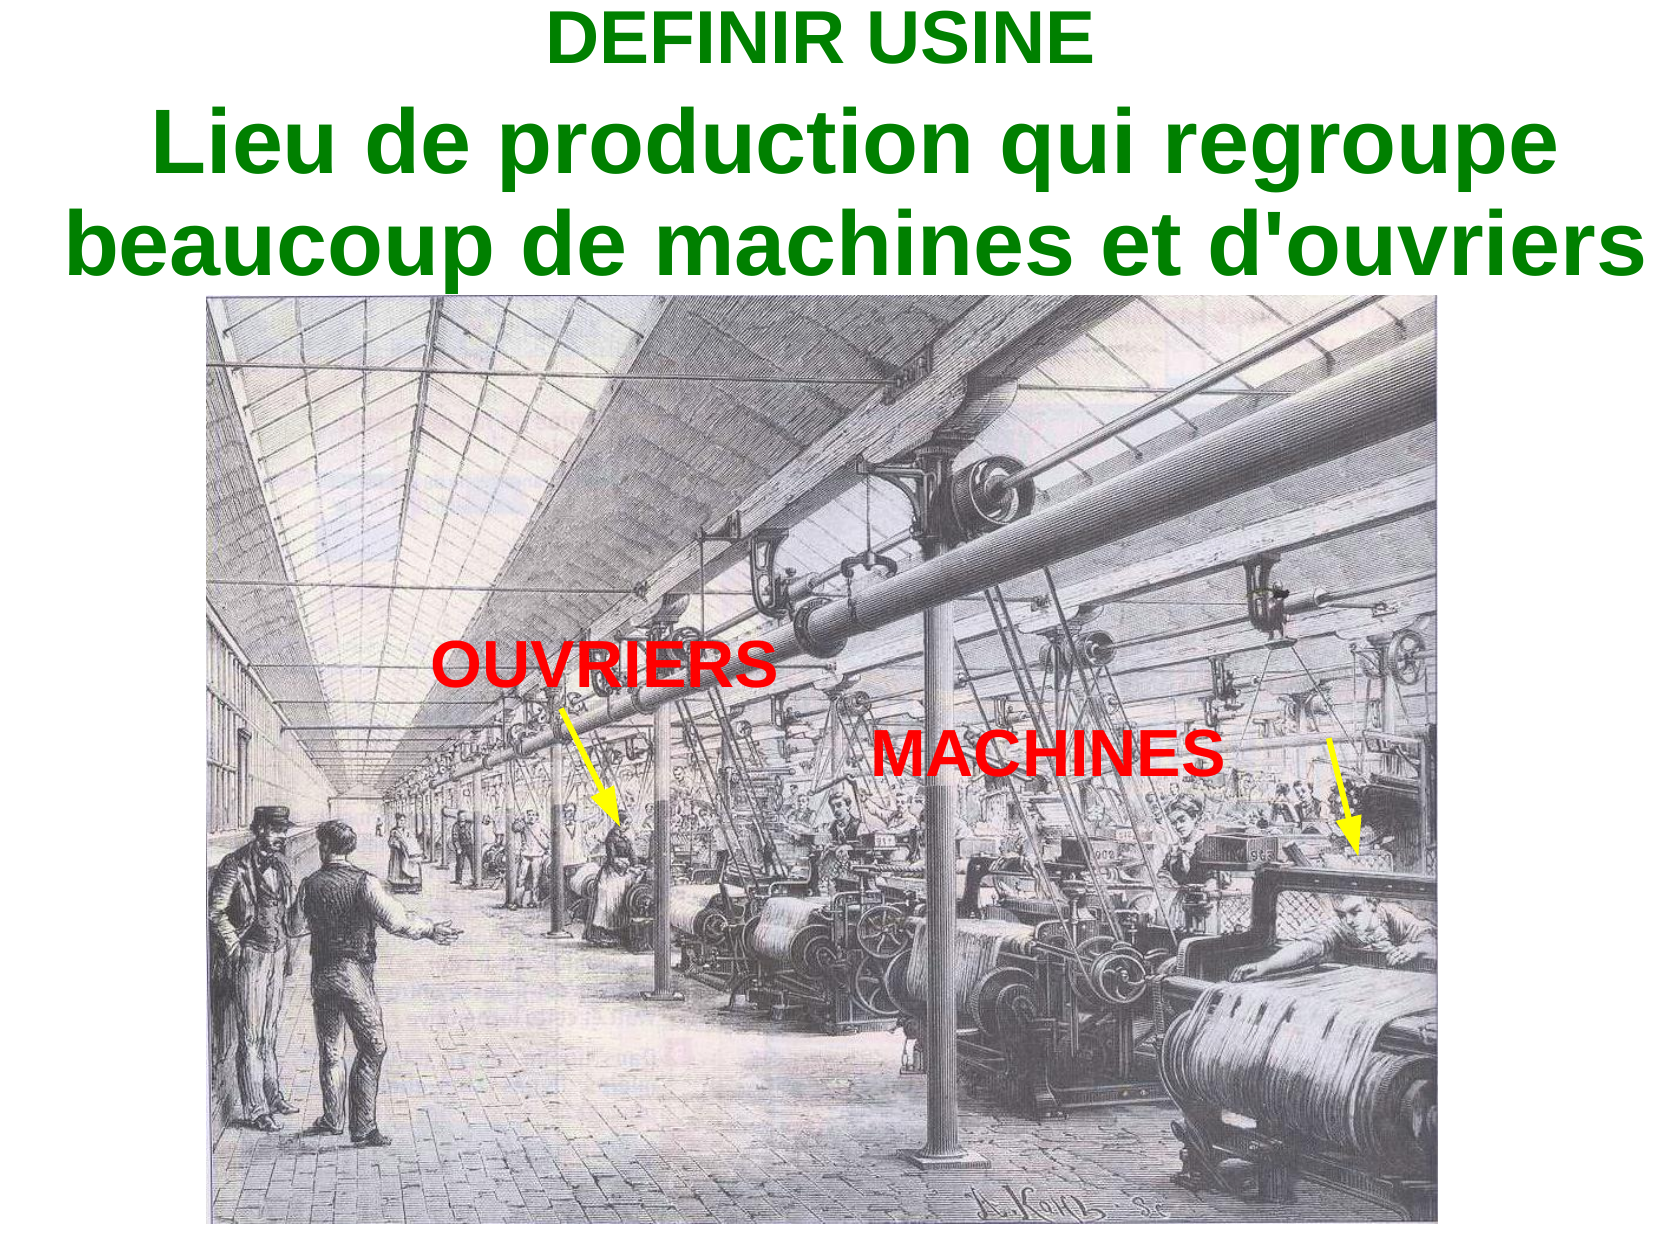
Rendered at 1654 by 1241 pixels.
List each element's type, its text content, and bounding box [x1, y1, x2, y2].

text_box MACHINES [797, 708, 1300, 799]
title Lieu de production qui regroupe beaucoup de machines et d'ouvriers [59, 90, 1654, 296]
picture [206, 296, 1438, 1224]
text_box OUVRIERS [354, 620, 857, 710]
title DEFINIR USINE [76, 0, 1565, 89]
